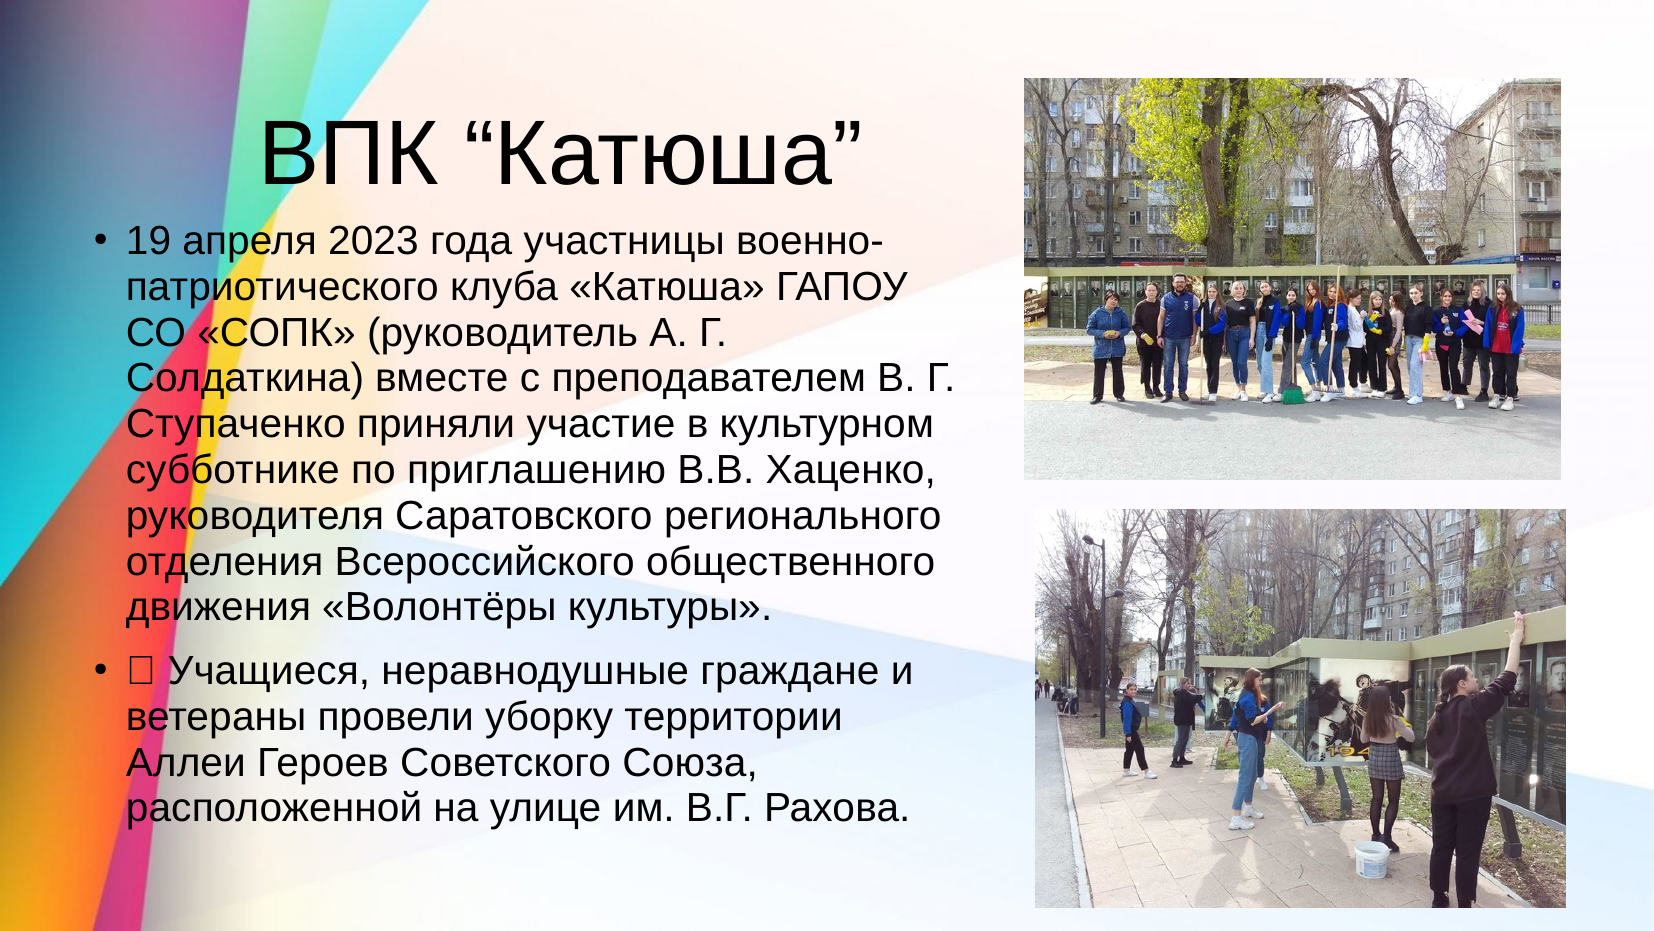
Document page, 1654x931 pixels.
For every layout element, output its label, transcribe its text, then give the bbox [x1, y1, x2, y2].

title ВПК “Катюша” [0, 75, 1306, 231]
picture [0, 0, 1654, 931]
list 19 апреля 2023 года участницы военно-патриотического клуба «Катюша» ГАПОУ СО «СОПК» (руководитель А. Г. Солдаткина) вместе с преподавателем В. Г. Ступаченко приняли участие в культурном субботнике по приглашению В.В. Хаценко, руководителя Саратовского регионального отделения Всероссийского общественного движения «Волонтёры культуры». 👥 Учащиеся, неравнодушные граждане и ветераны провели уборку территории Аллеи Героев Советского Союза, расположенной на улице им. В.Г. Рахова. [82, 217, 961, 856]
